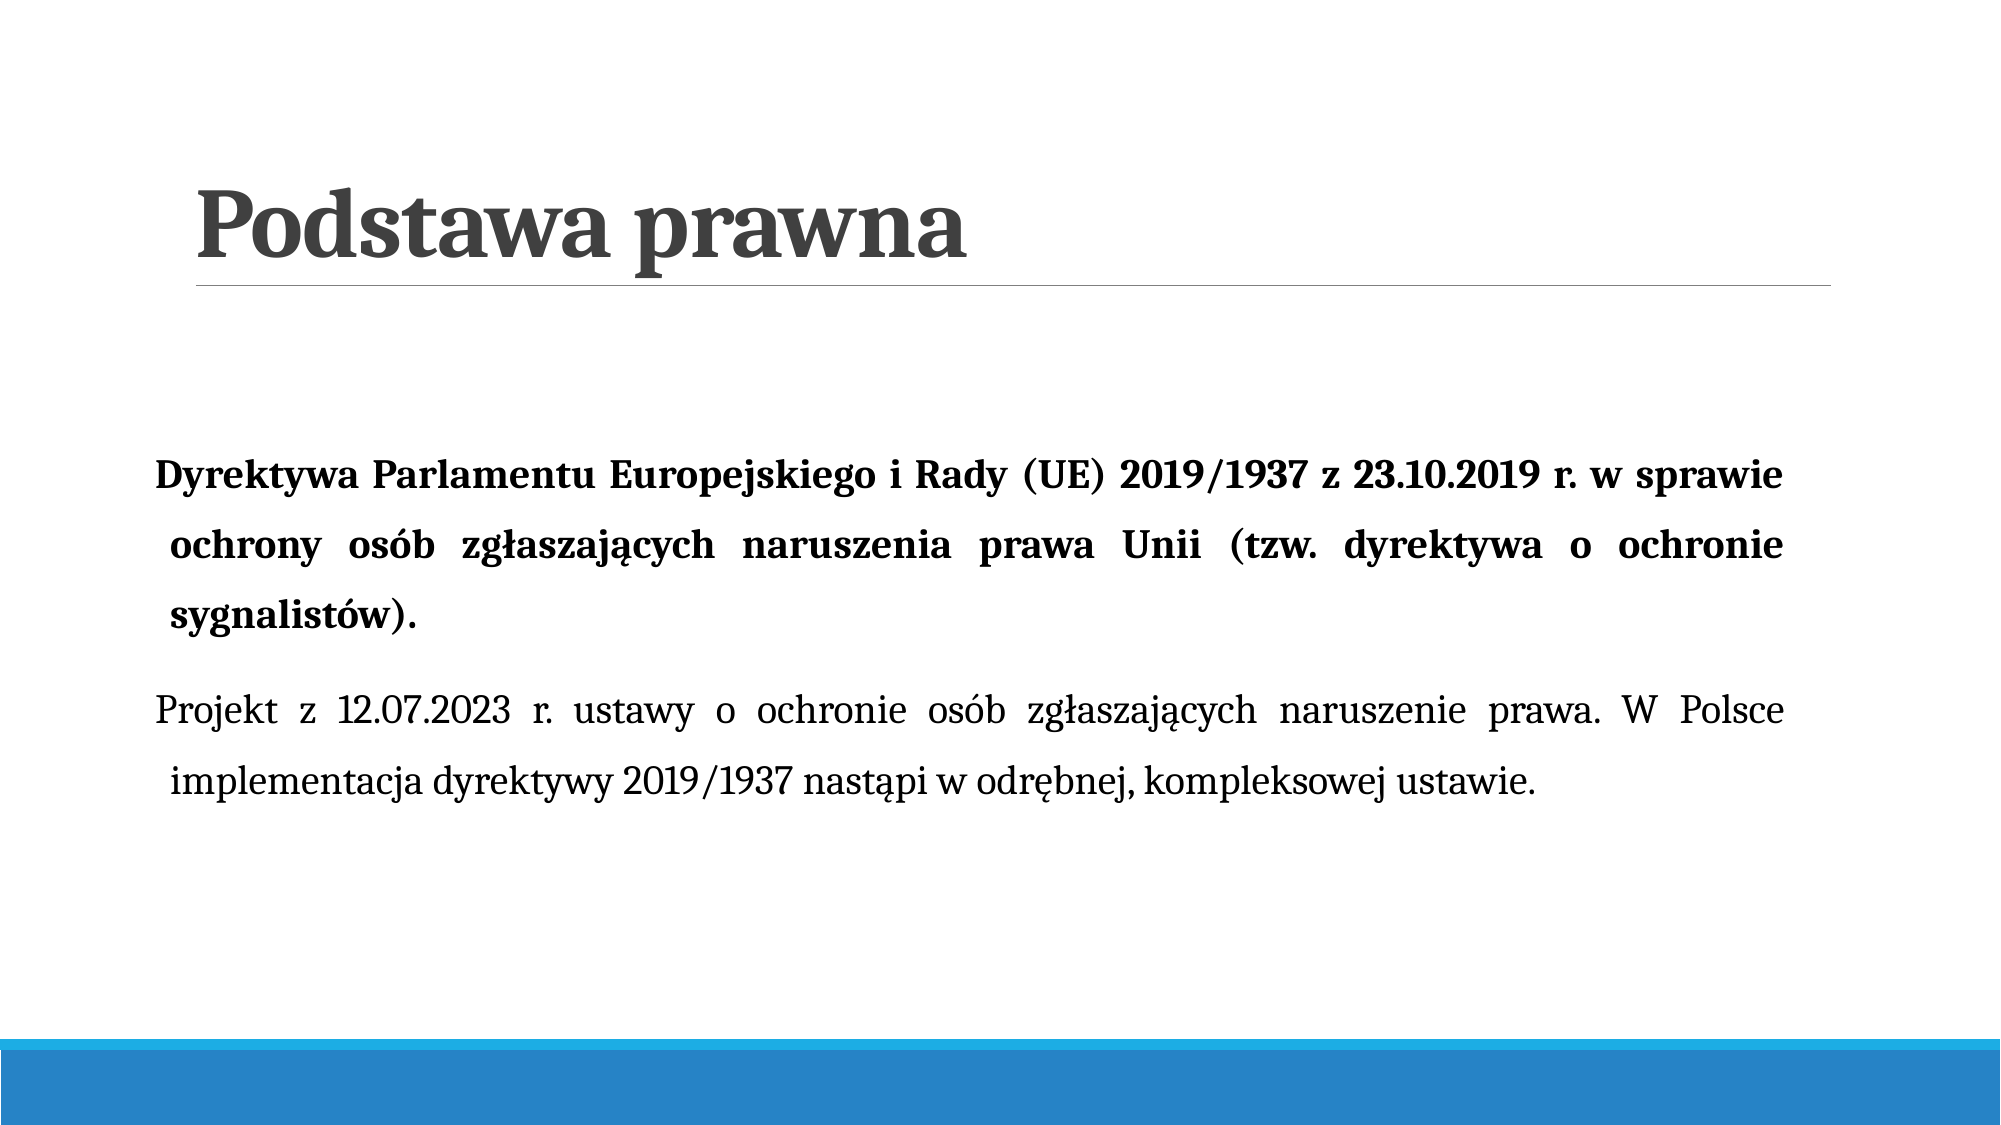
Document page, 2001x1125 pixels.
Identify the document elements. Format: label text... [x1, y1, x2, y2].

title Podstawa prawna [180, 47, 1831, 286]
list Dyrektywa Parlamentu Europejskiego i Rady (UE) 2019/1937 z 23.10.2019 r. w sprawie ochrony osób zgłaszających naruszenia prawa Unii (tzw. dyrektywa o ochronie sygnalistów). Projekt z 12.07.2023 r. ustawy o ochronie osób zgłaszających naruszenie prawa. W Polsce implementacja dyrektywy 2019/1937 nastąpi w odrębnej, kompleksowej ustawie. [140, 419, 1788, 964]
